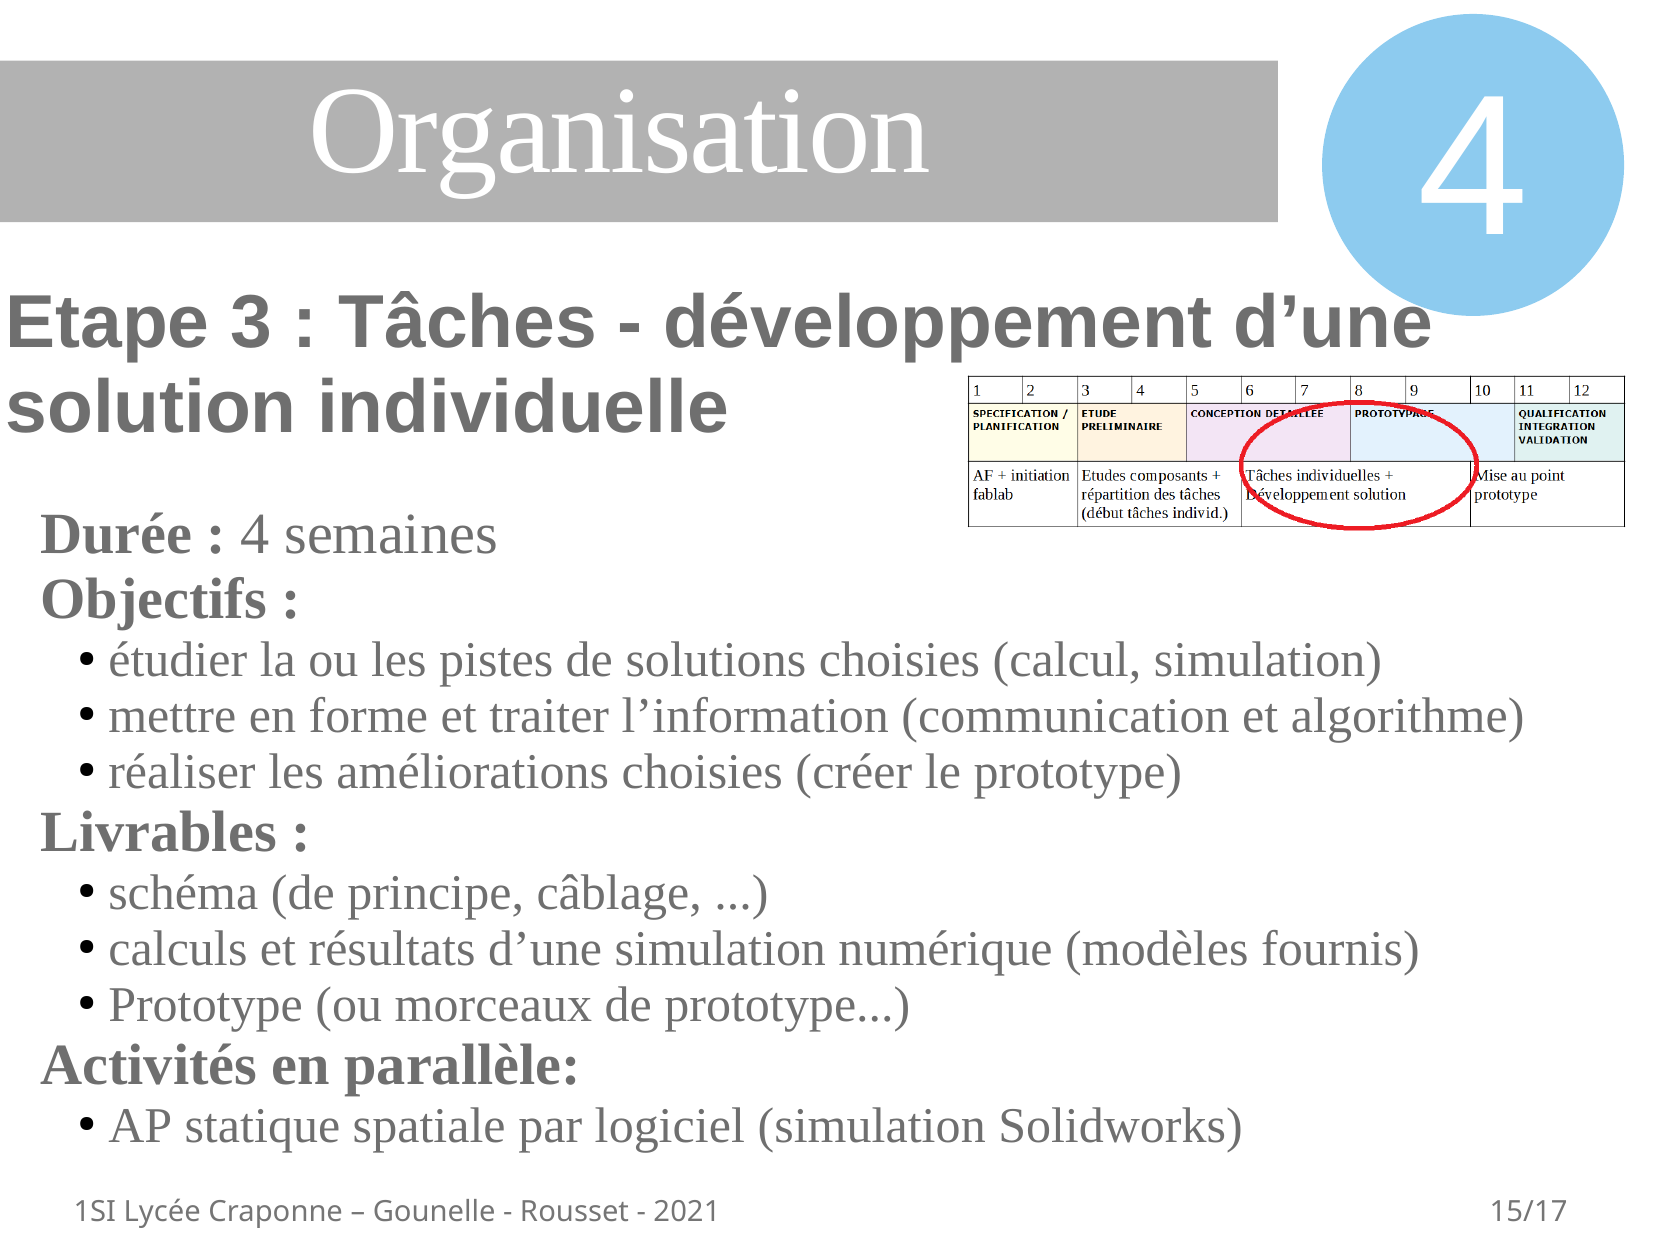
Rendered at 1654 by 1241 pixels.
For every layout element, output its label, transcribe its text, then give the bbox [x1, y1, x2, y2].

picture [962, 370, 1631, 532]
text_box Organisation [0, 60, 1278, 223]
text_box Durée : 4 semaines Objectifs : étudier la ou les pistes de solutions choisies (calcul, simulation) mettre en forme et traiter l’information (communication et algorithme) réaliser les améliorations choisies (créer le prototype) Livrables : schéma (de principe, câblage, ...) calculs et résultats d’une simulation numérique (modèles fournis) Prototype (ou morceaux de prototype...) Activités en parallèle: AP statique spatiale par logiciel (simulation Solidworks) [40, 533, 1626, 1241]
text_box Etape 3 : Tâches - développement d’une solution individuelle [5, 279, 1654, 533]
text_box 4 [1322, 13, 1625, 279]
